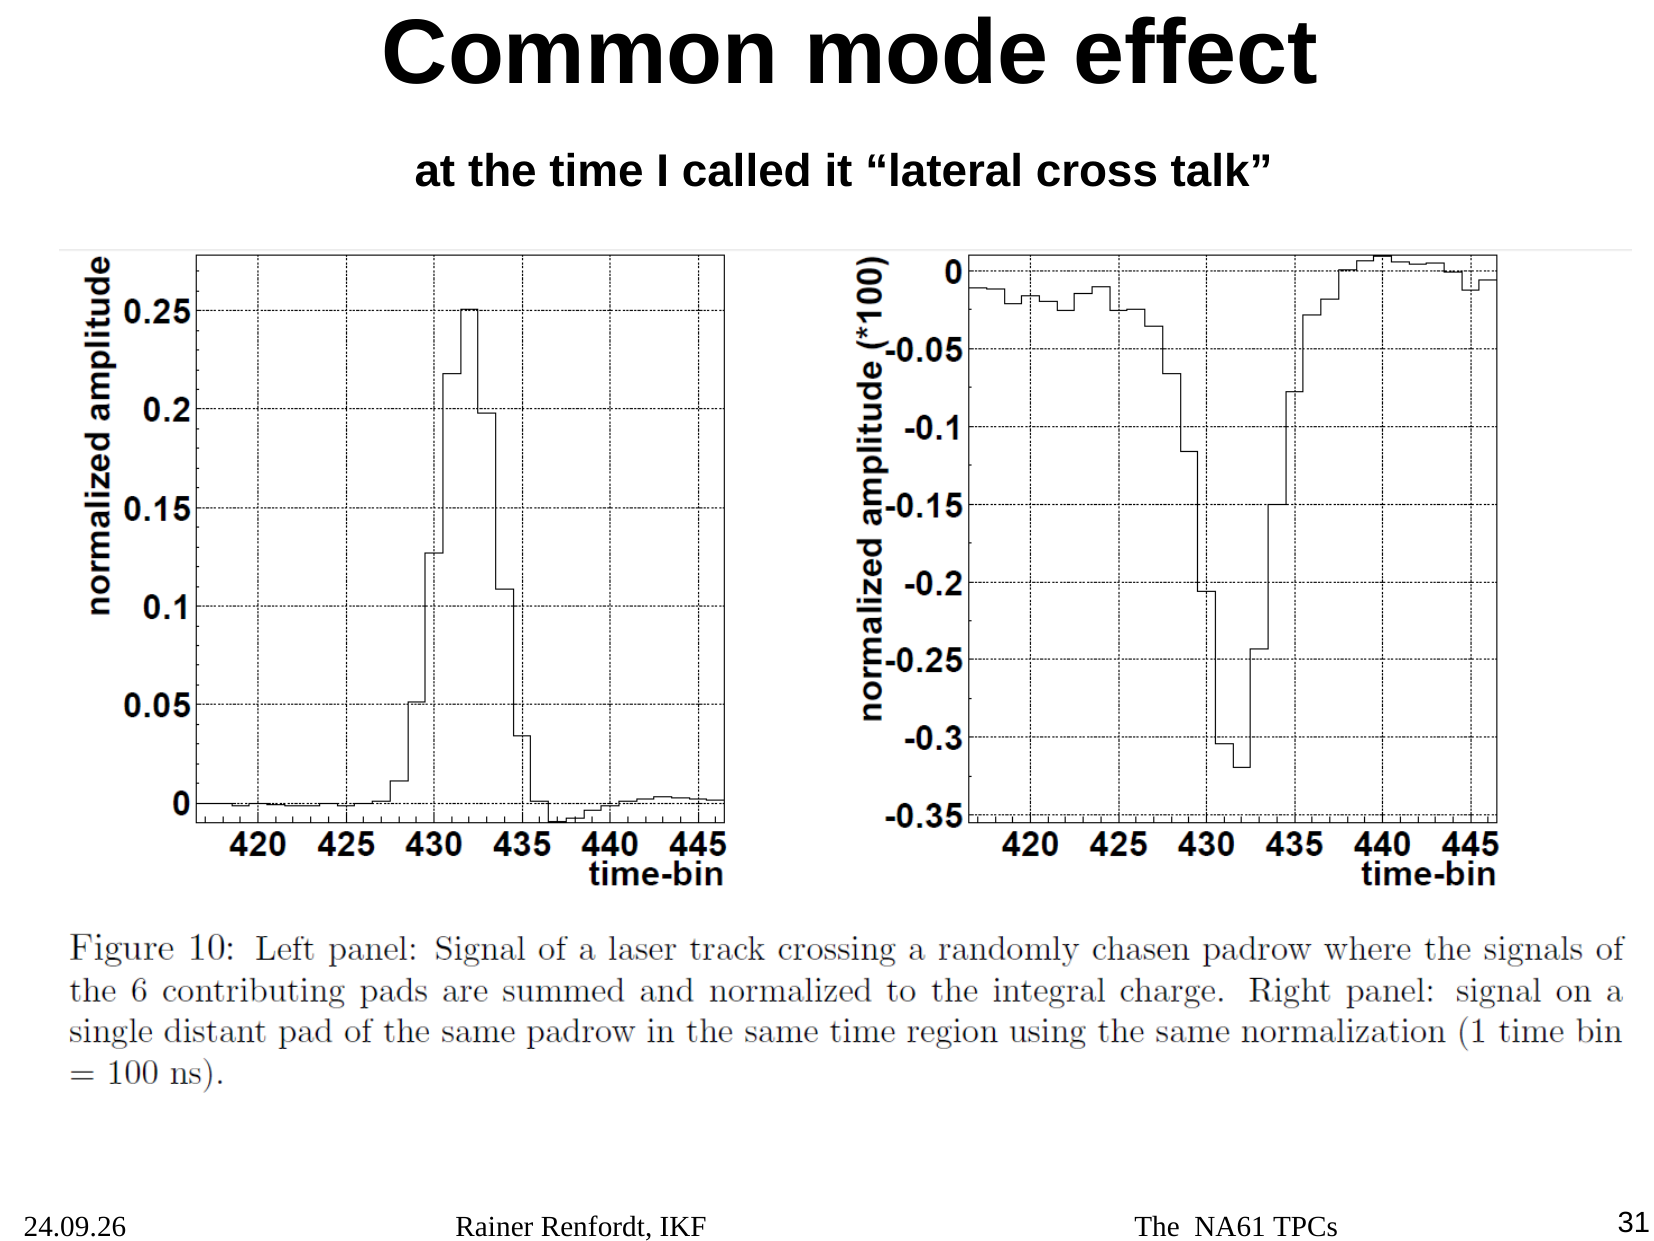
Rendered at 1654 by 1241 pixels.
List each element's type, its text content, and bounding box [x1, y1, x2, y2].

title Common mode effect at the time I called it “lateral cross talk” [106, 0, 1595, 208]
picture [59, 249, 1632, 1093]
